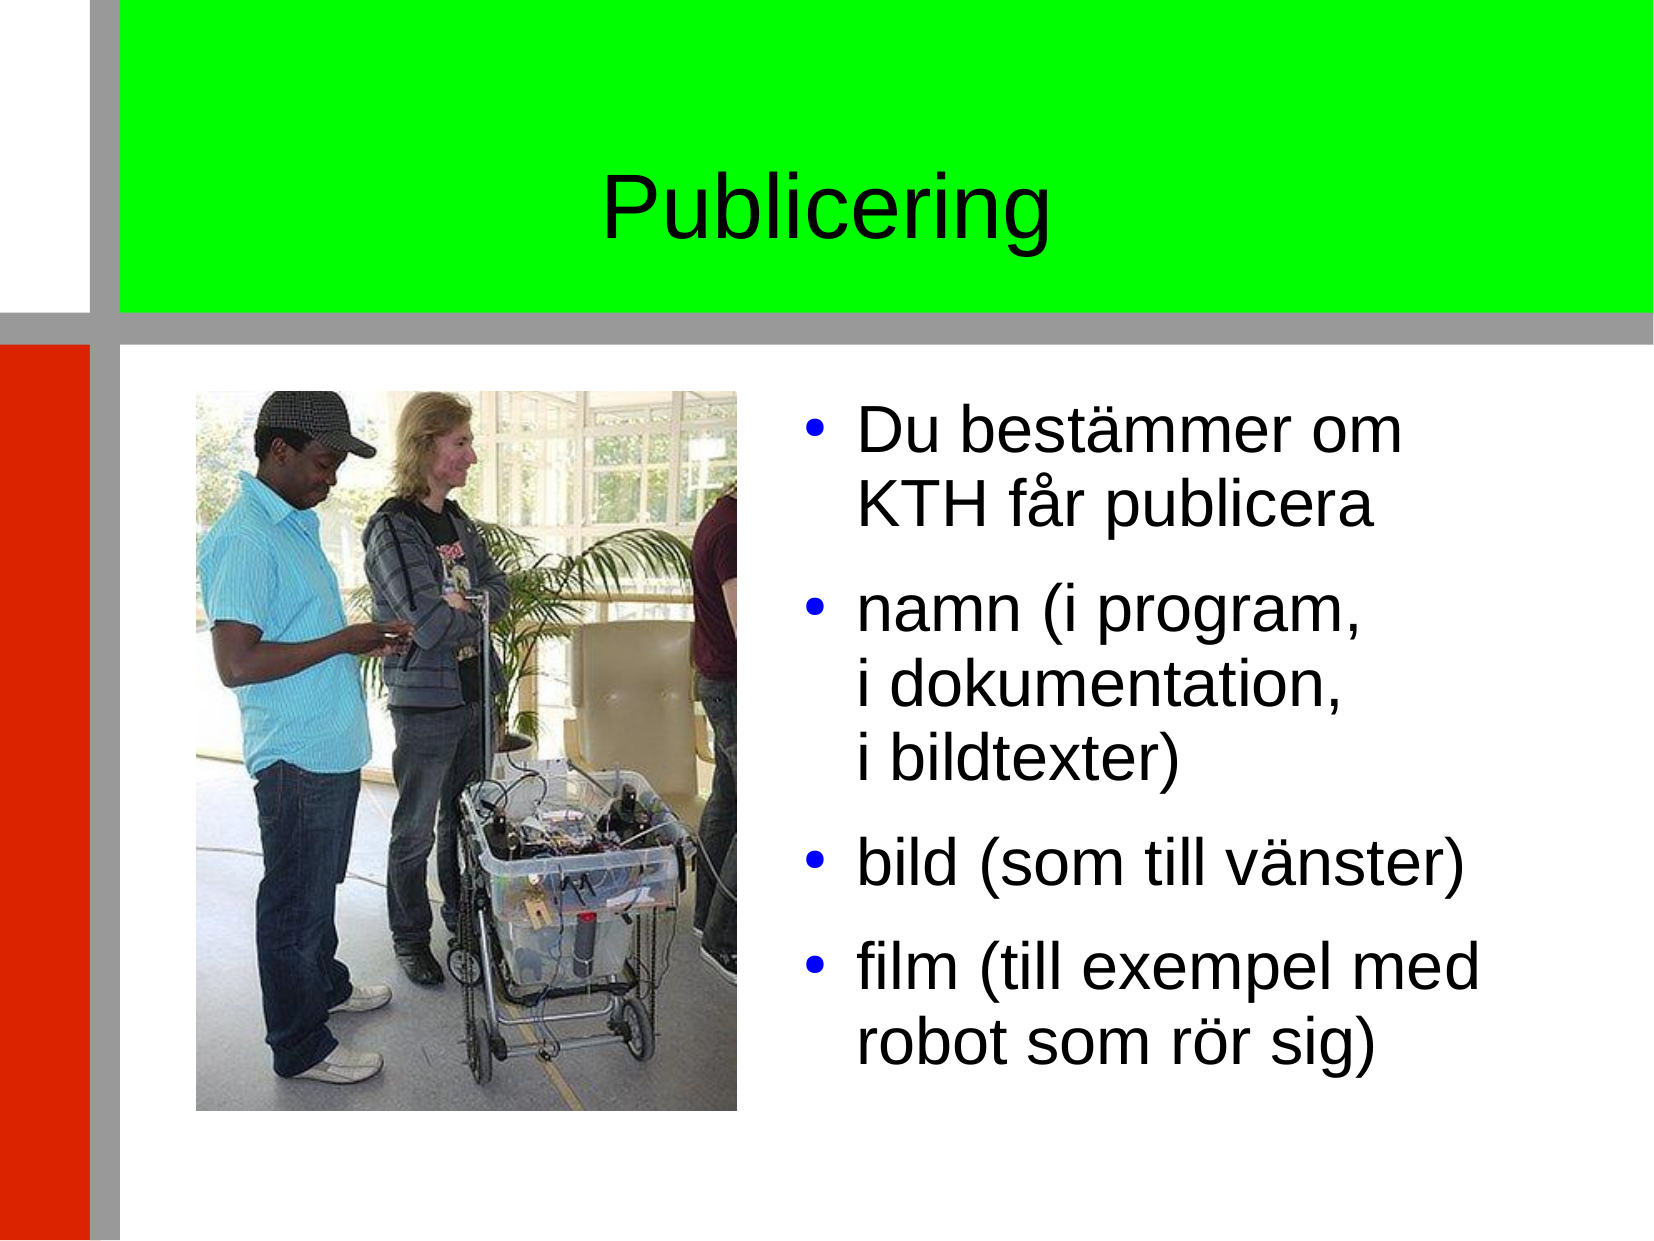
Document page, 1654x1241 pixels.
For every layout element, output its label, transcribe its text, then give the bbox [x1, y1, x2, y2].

list Du bestämmer om KTH får publicera namn (i program, i dokumentation, i bildtexter) bild (som till vänster) film (till exempel med robot som rör sig) [785, 391, 1535, 1112]
picture [196, 391, 737, 1112]
title Publicering [121, 102, 1534, 310]
